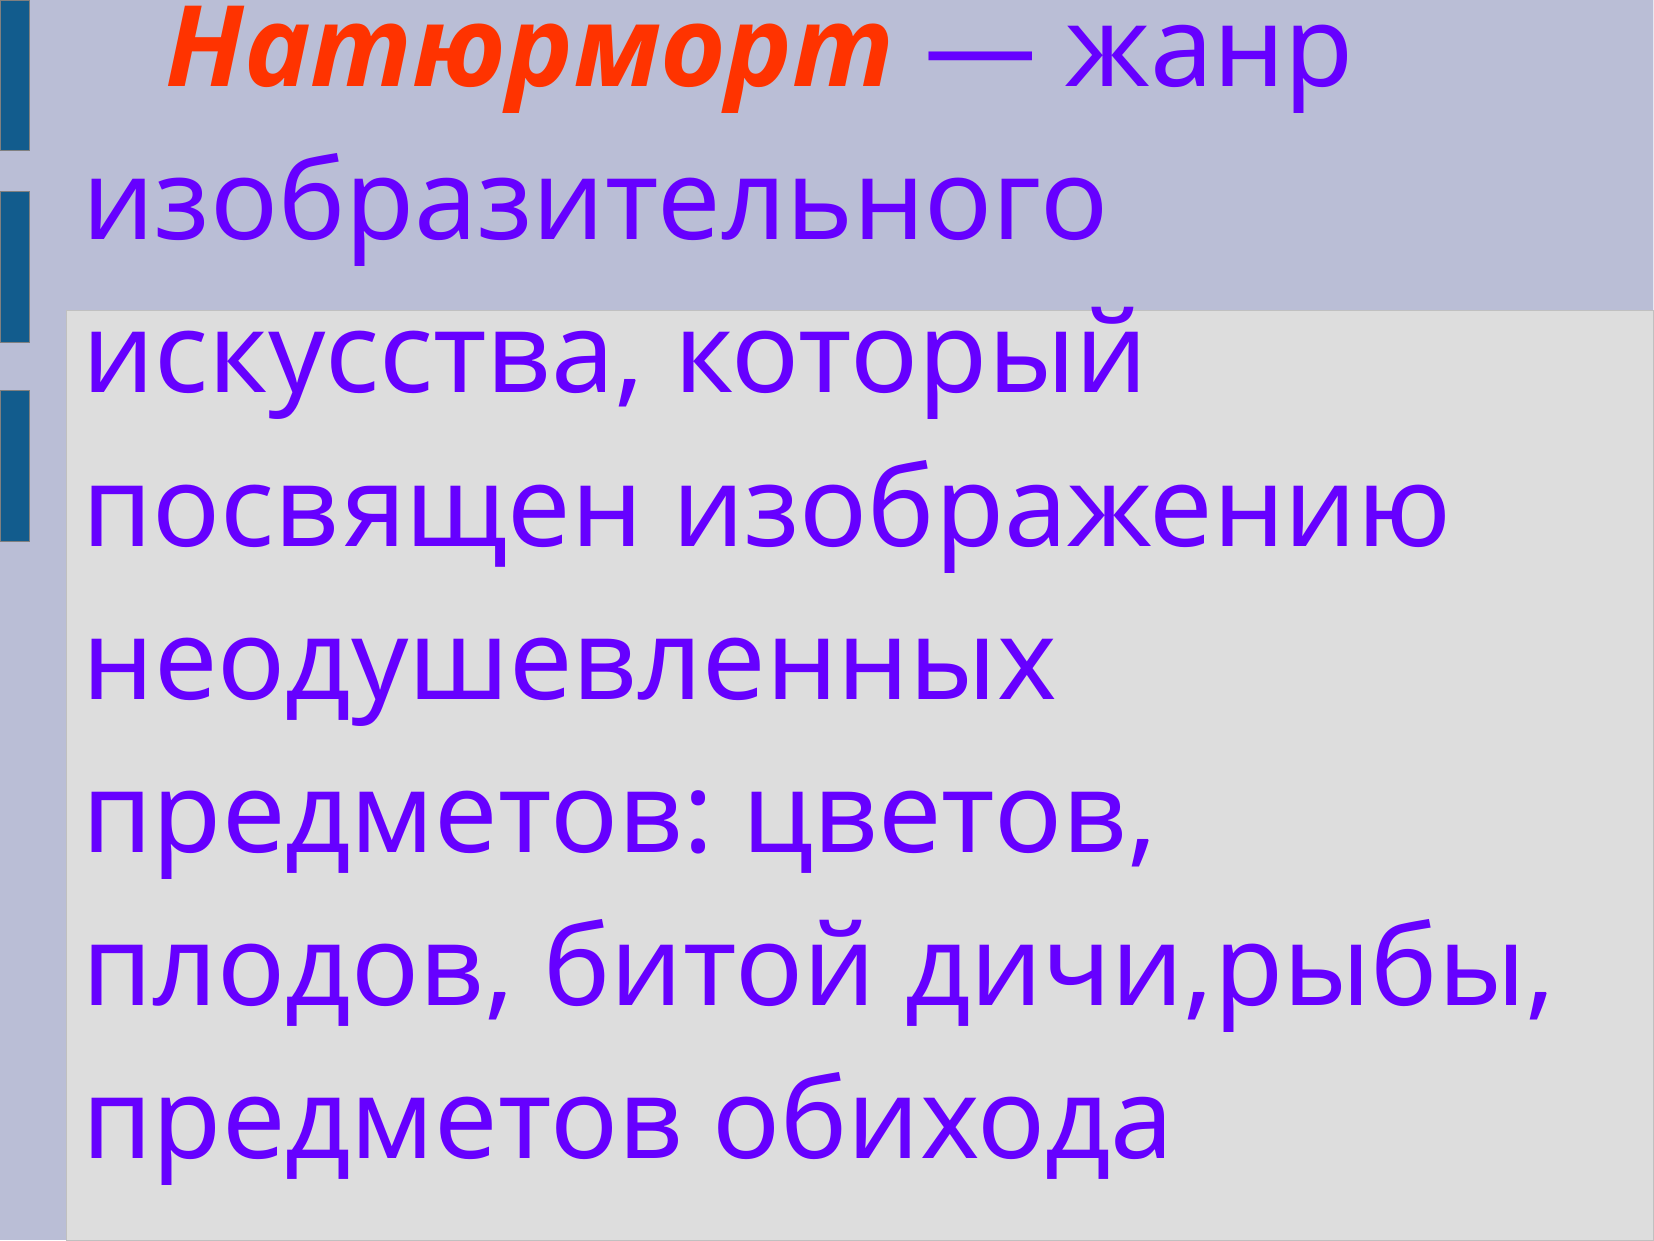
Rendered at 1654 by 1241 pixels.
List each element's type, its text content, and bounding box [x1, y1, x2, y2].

subtitle Натюрморт — жанр изобразительного искусства, который посвящен изображению неодушевленных предметов: цветов, плодов, битой дичи,рыбы, предметов обихода [82, 0, 1571, 1161]
